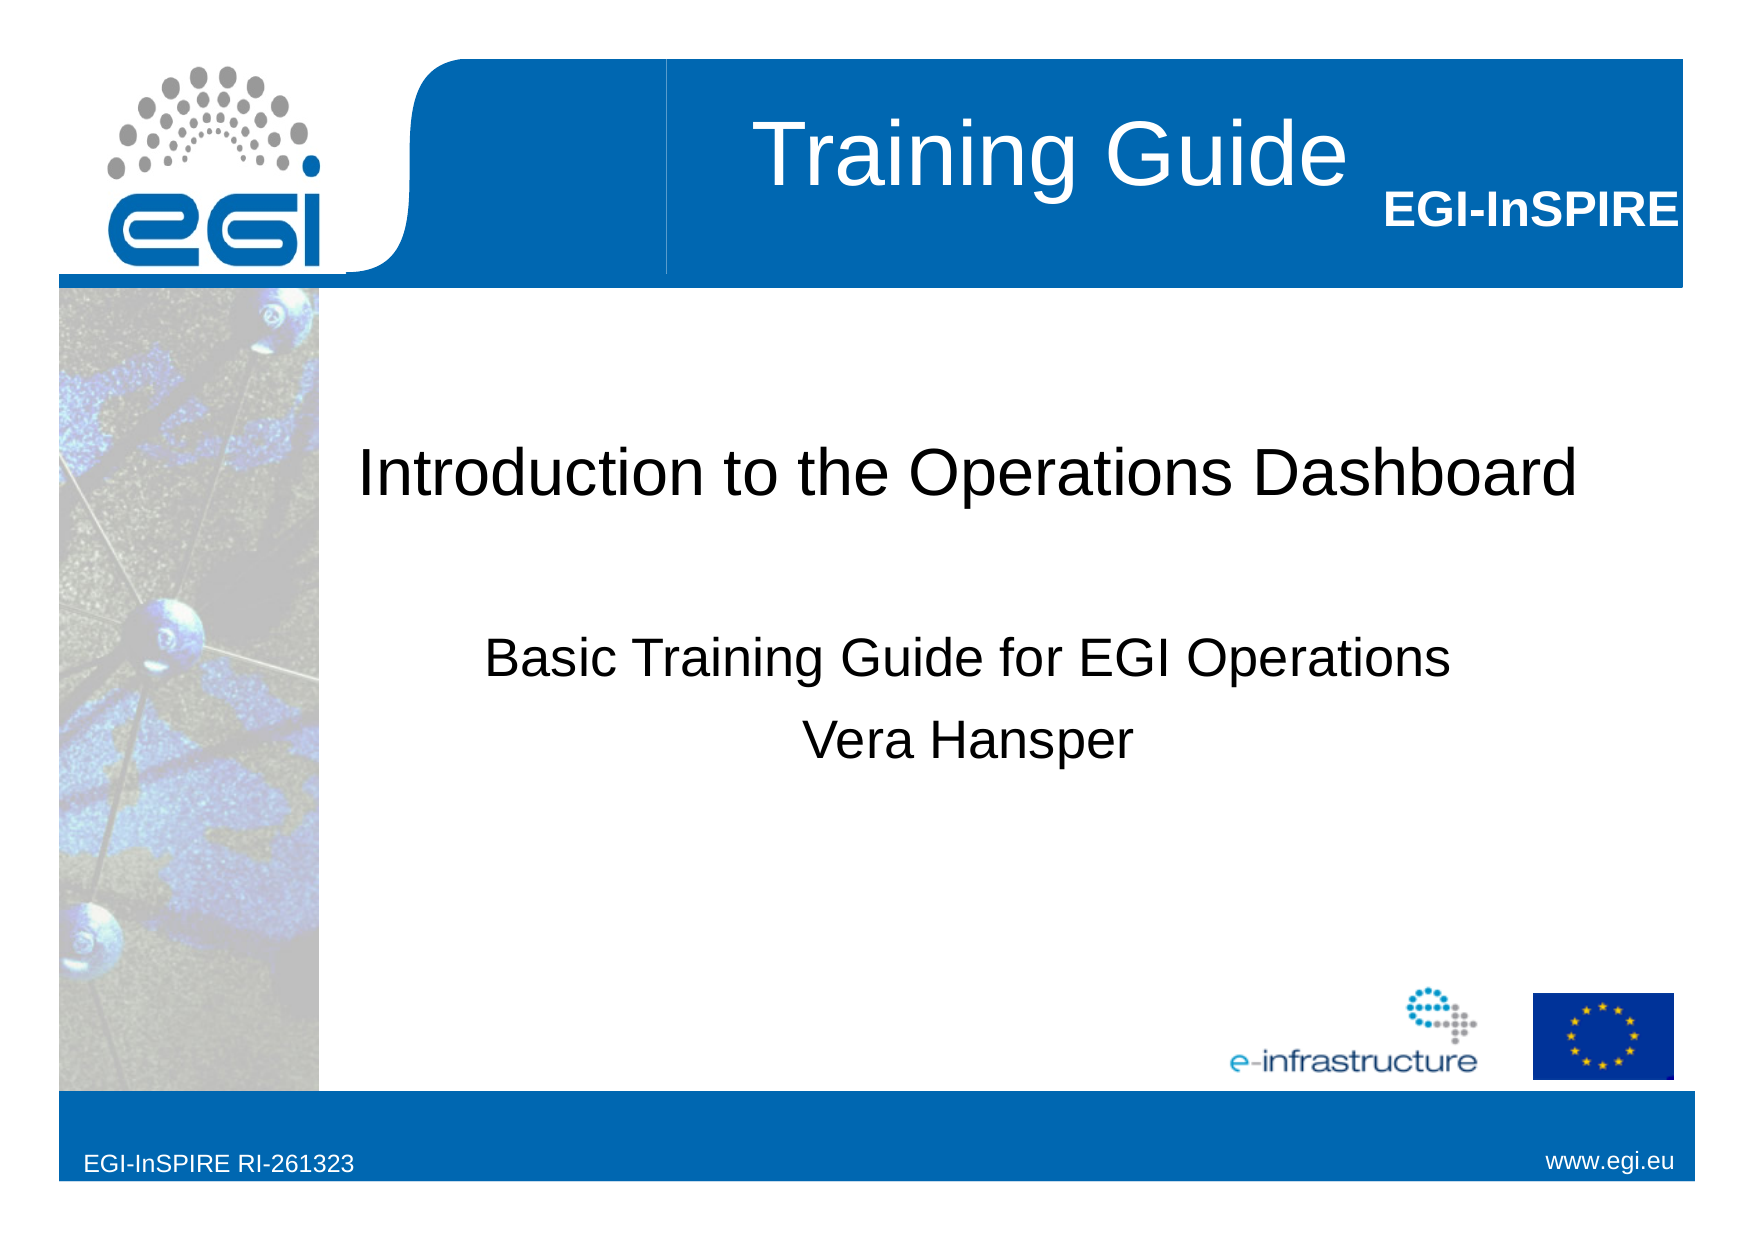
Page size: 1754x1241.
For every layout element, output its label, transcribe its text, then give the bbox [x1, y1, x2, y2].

title Training Guide [439, 31, 1663, 267]
picture [1533, 993, 1674, 1080]
text_box [168, 320, 1614, 1077]
picture [59, 288, 319, 1091]
picture [59, 59, 346, 274]
list Introduction to the Operations Dashboard Basic Training Guide for EGI Operations Vera Hansper [324, 324, 1614, 1077]
